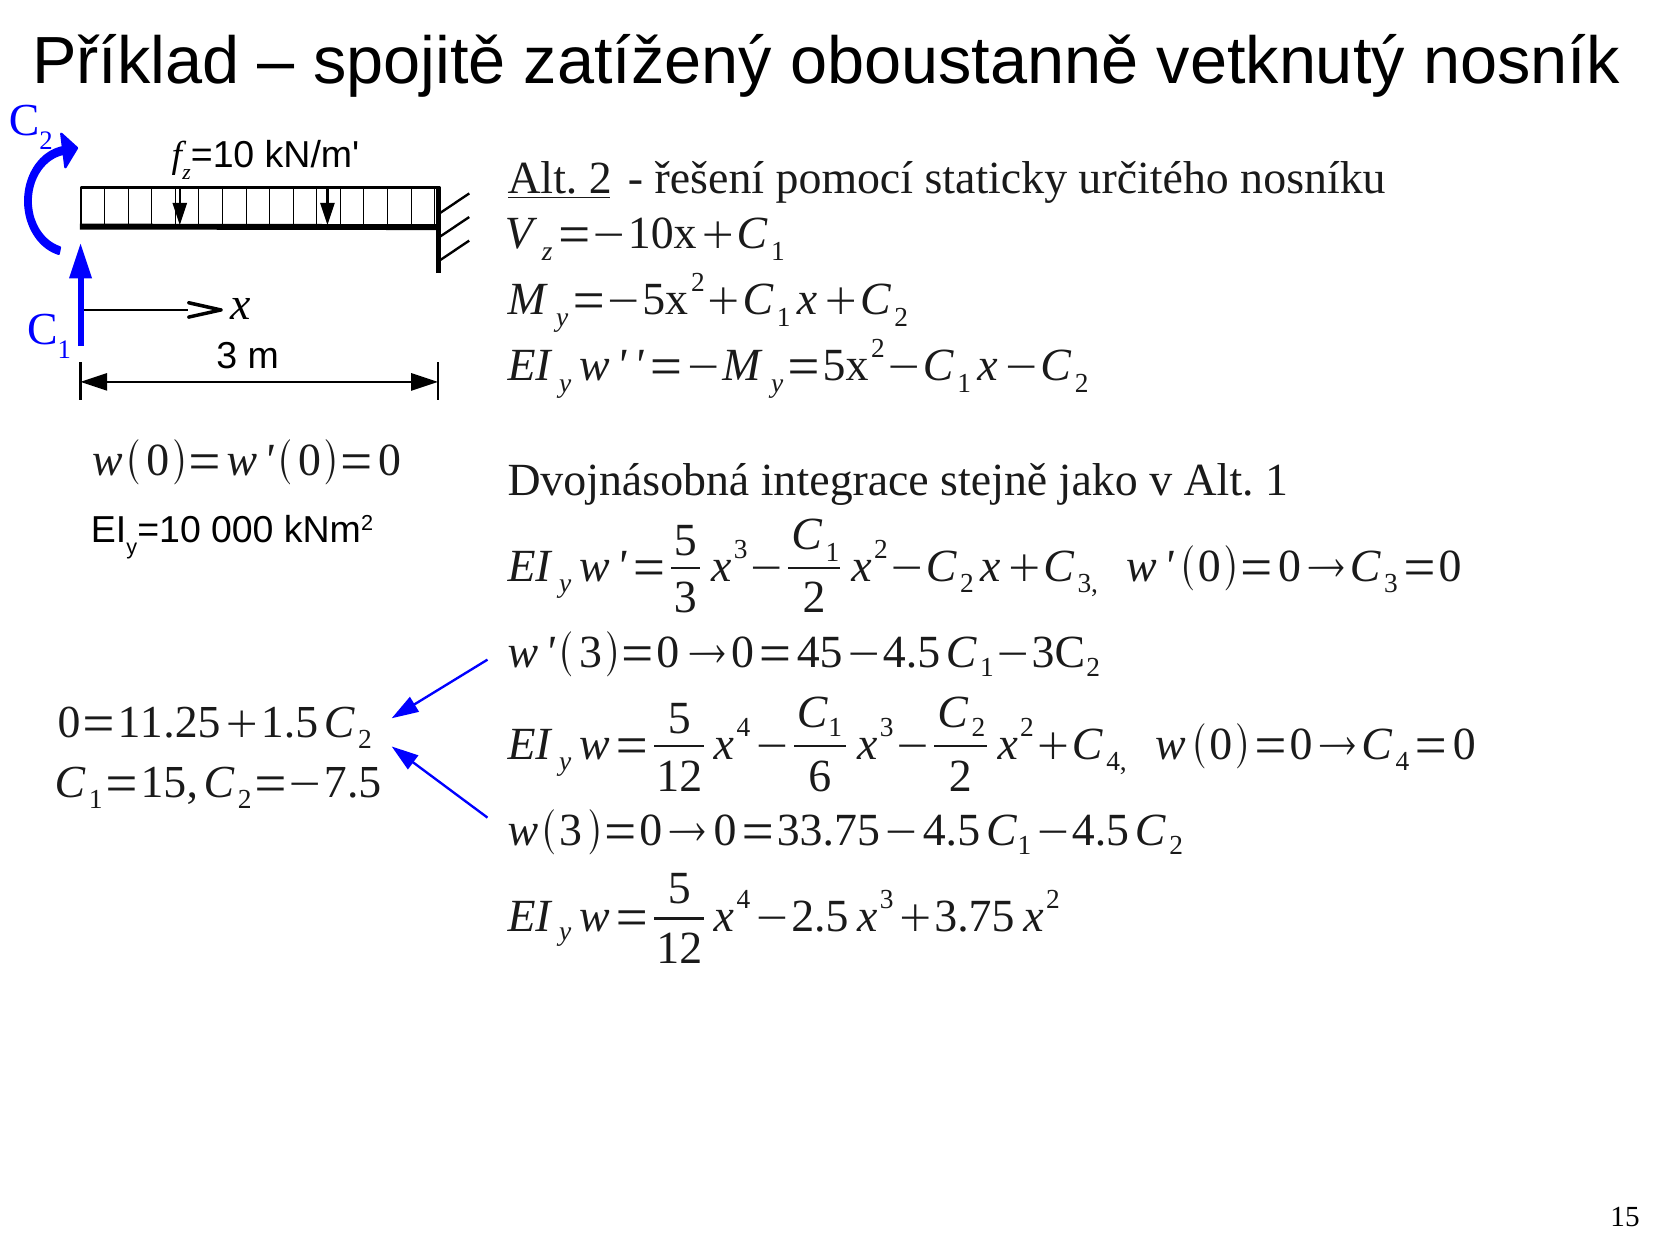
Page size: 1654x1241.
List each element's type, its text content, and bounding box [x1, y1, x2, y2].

chart [487, 455, 1486, 973]
text_box [81, 187, 440, 227]
text_box fz=10 kN/m' [156, 126, 376, 196]
chart [487, 153, 1396, 398]
title Příklad – spojitě zatížený oboustanně vetknutý nosník [0, 8, 1654, 113]
text_box x [215, 271, 271, 326]
text_box C1 [12, 295, 88, 376]
text_box C2 [0, 86, 70, 167]
text_box [70, 141, 78, 160]
chart [72, 435, 411, 488]
text_box EIy=10 000 kNm2 [76, 501, 414, 571]
text_box 3 m [201, 326, 294, 388]
chart [37, 697, 392, 815]
text_box [25, 167, 60, 254]
